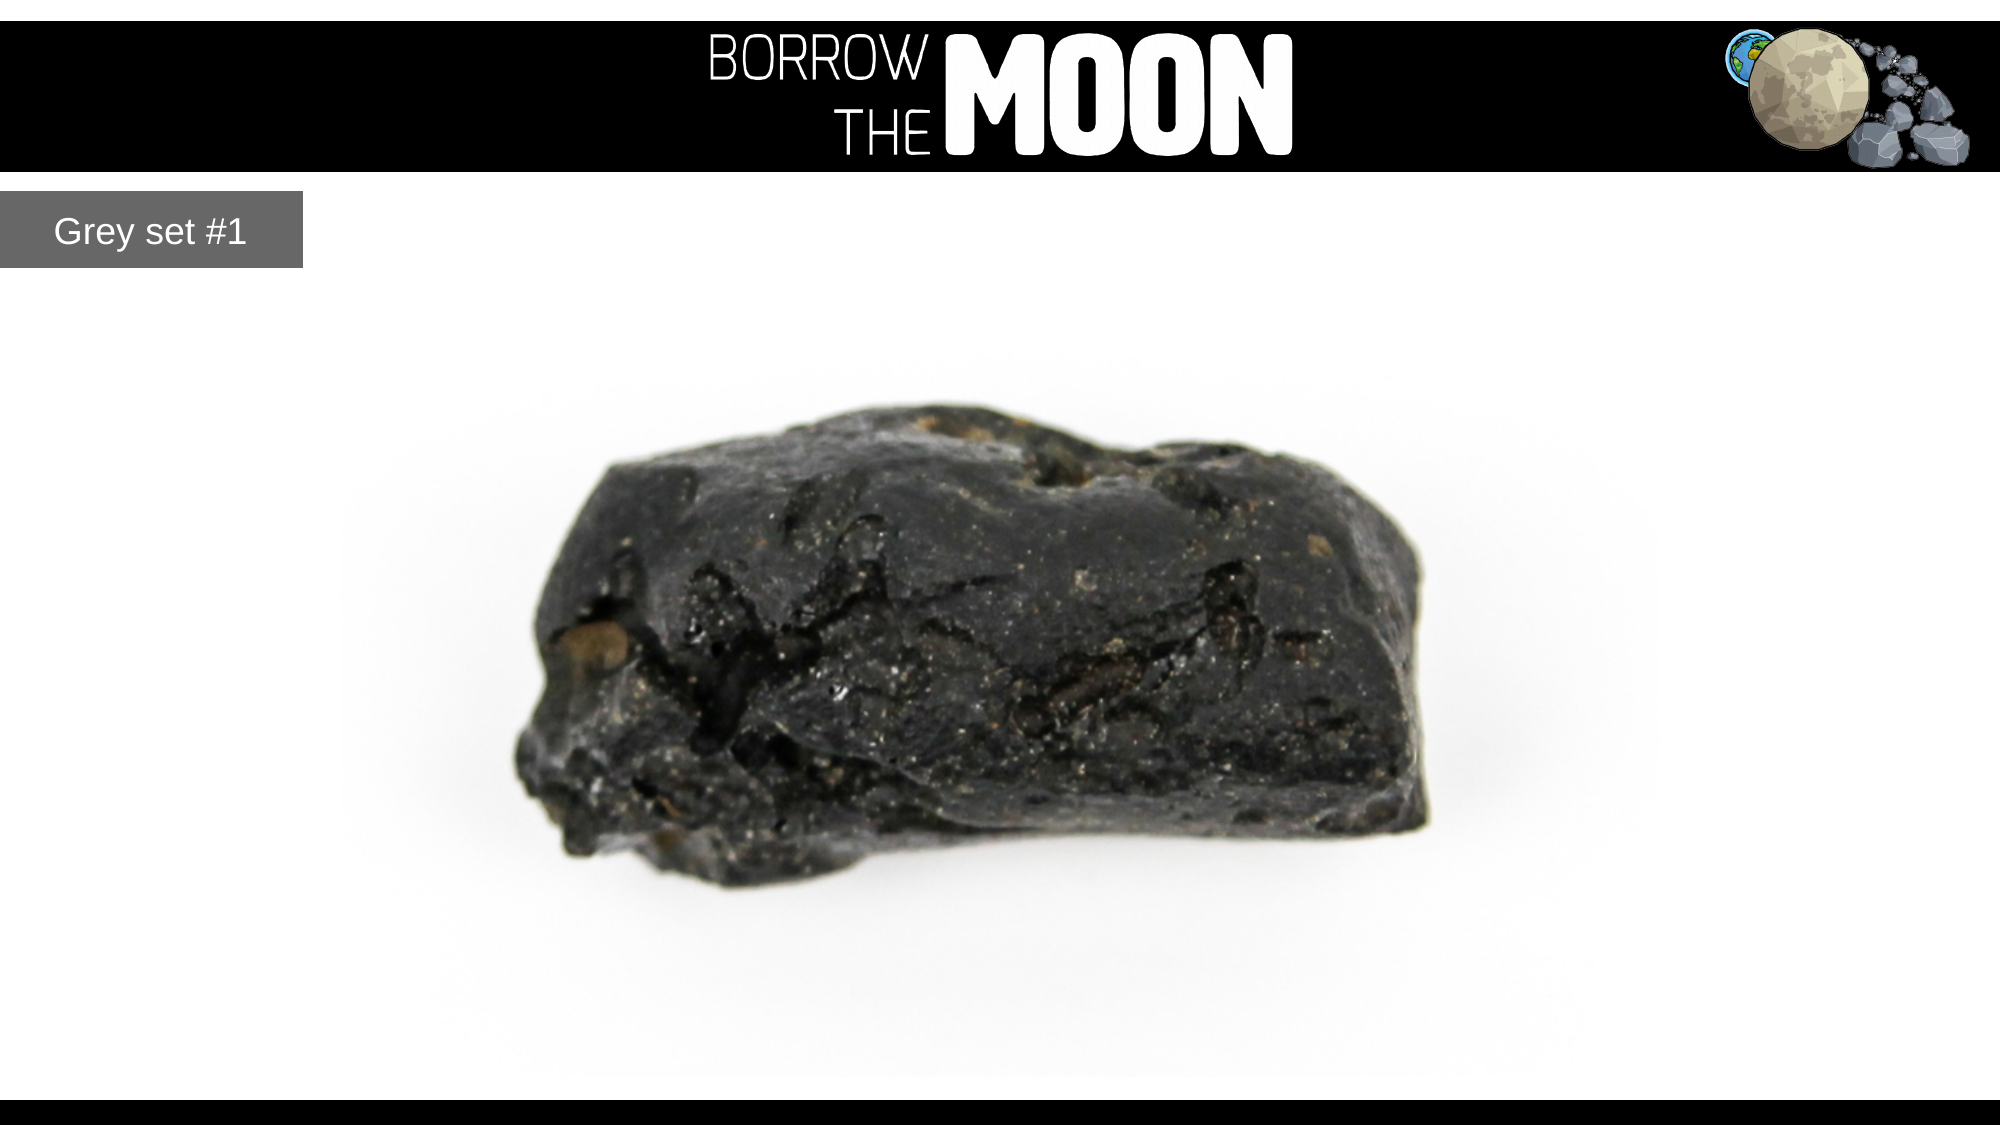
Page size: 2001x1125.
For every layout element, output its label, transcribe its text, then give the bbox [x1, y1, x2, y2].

picture [341, 199, 1659, 1077]
text_box Grey set #1 [0, 191, 303, 268]
